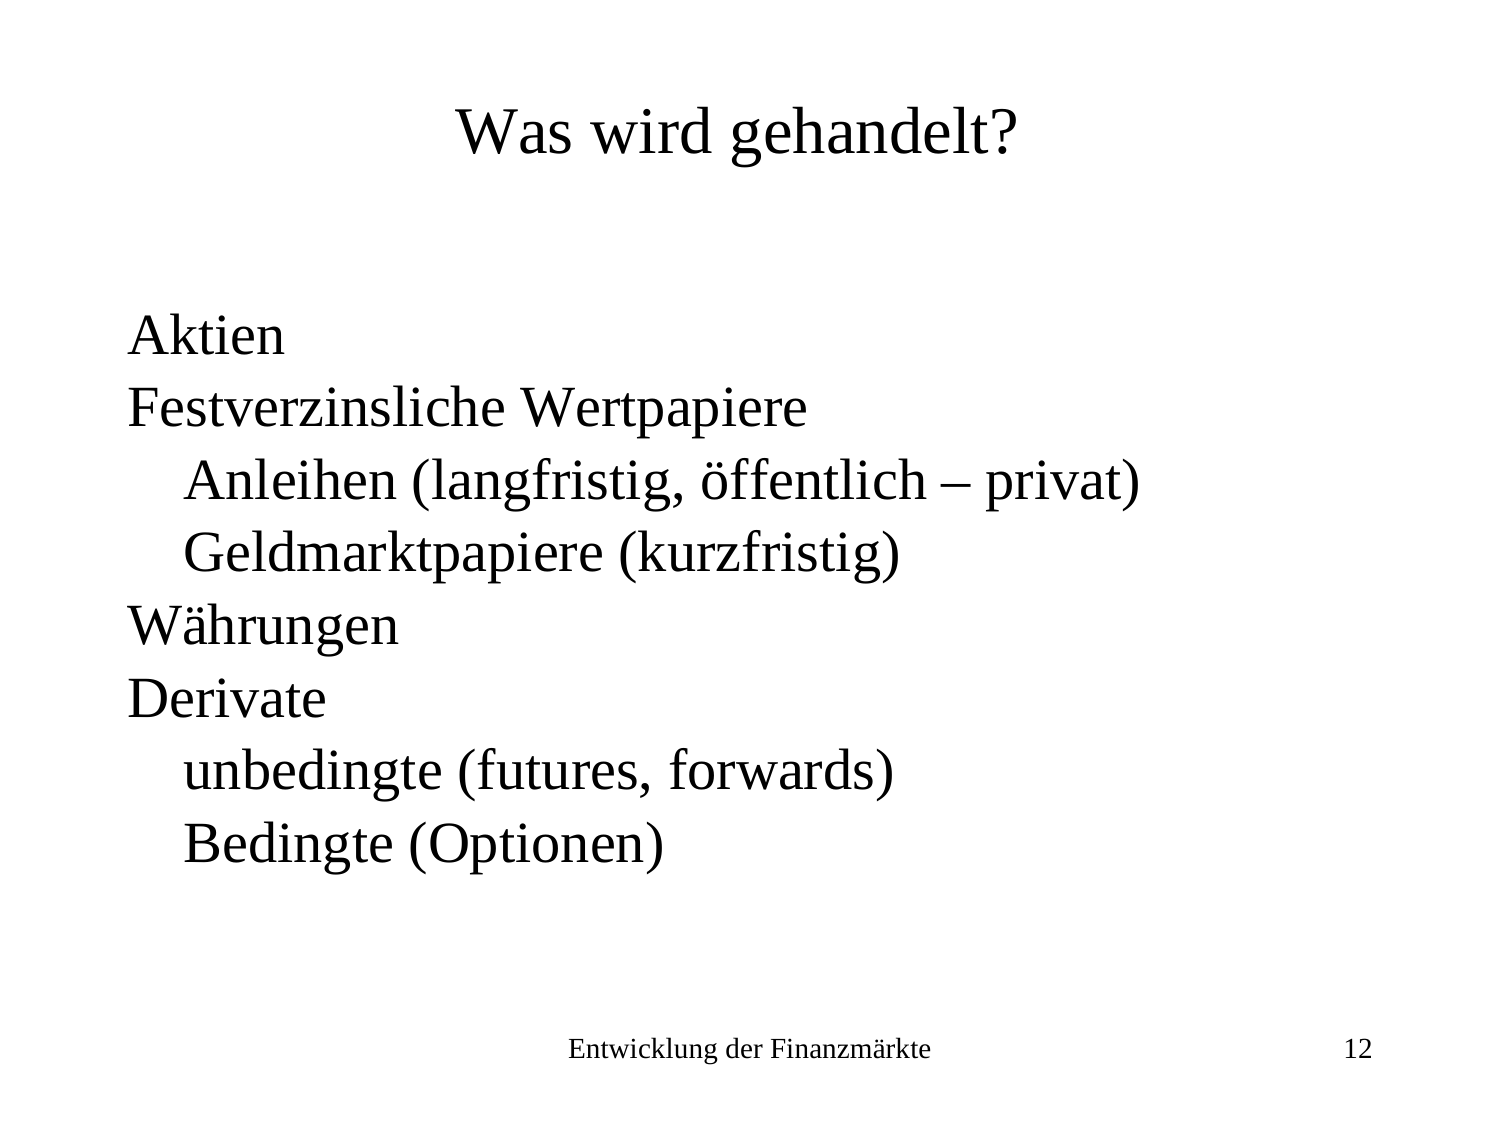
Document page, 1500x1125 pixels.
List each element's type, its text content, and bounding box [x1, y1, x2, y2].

title Was wird gehandelt? [99, 37, 1375, 225]
list Aktien Festverzinsliche Wertpapiere Anleihen (langfristig, öffentlich – privat) Geldmarktpapiere (kurzfristig) Währungen Derivate unbedingte (futures, forwards) Bedingte (Optionen) [112, 299, 1388, 976]
